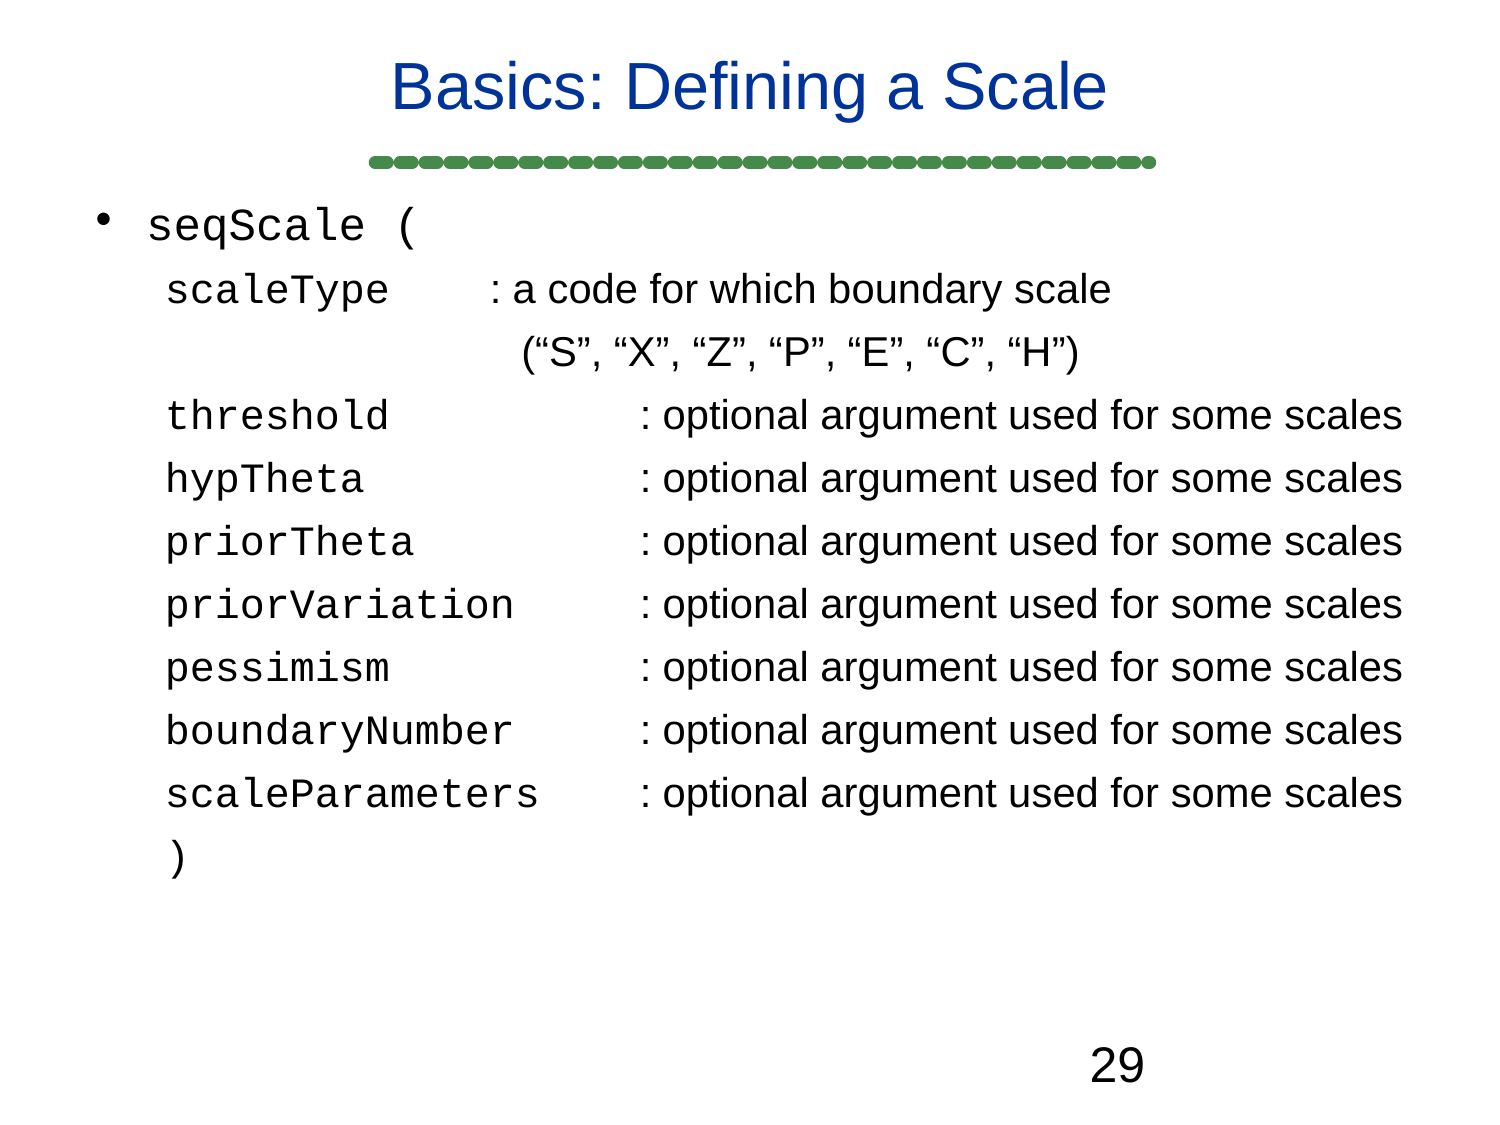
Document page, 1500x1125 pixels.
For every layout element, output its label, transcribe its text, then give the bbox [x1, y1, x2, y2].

title Basics: Defining a Scale [37, 24, 1463, 141]
list seqScale ( scaleType : a code for which boundary scale (“S”, “X”, “Z”, “P”, “E”, “C”, “H”) threshold : optional argument used for some scales hypTheta : optional argument used for some scales priorTheta : optional argument used for some scales priorVariation : optional argument used for some scales pessimism : optional argument used for some scales boundaryNumber : optional argument used for some scales scaleParameters : optional argument used for some scales ) [75, 187, 1426, 1050]
